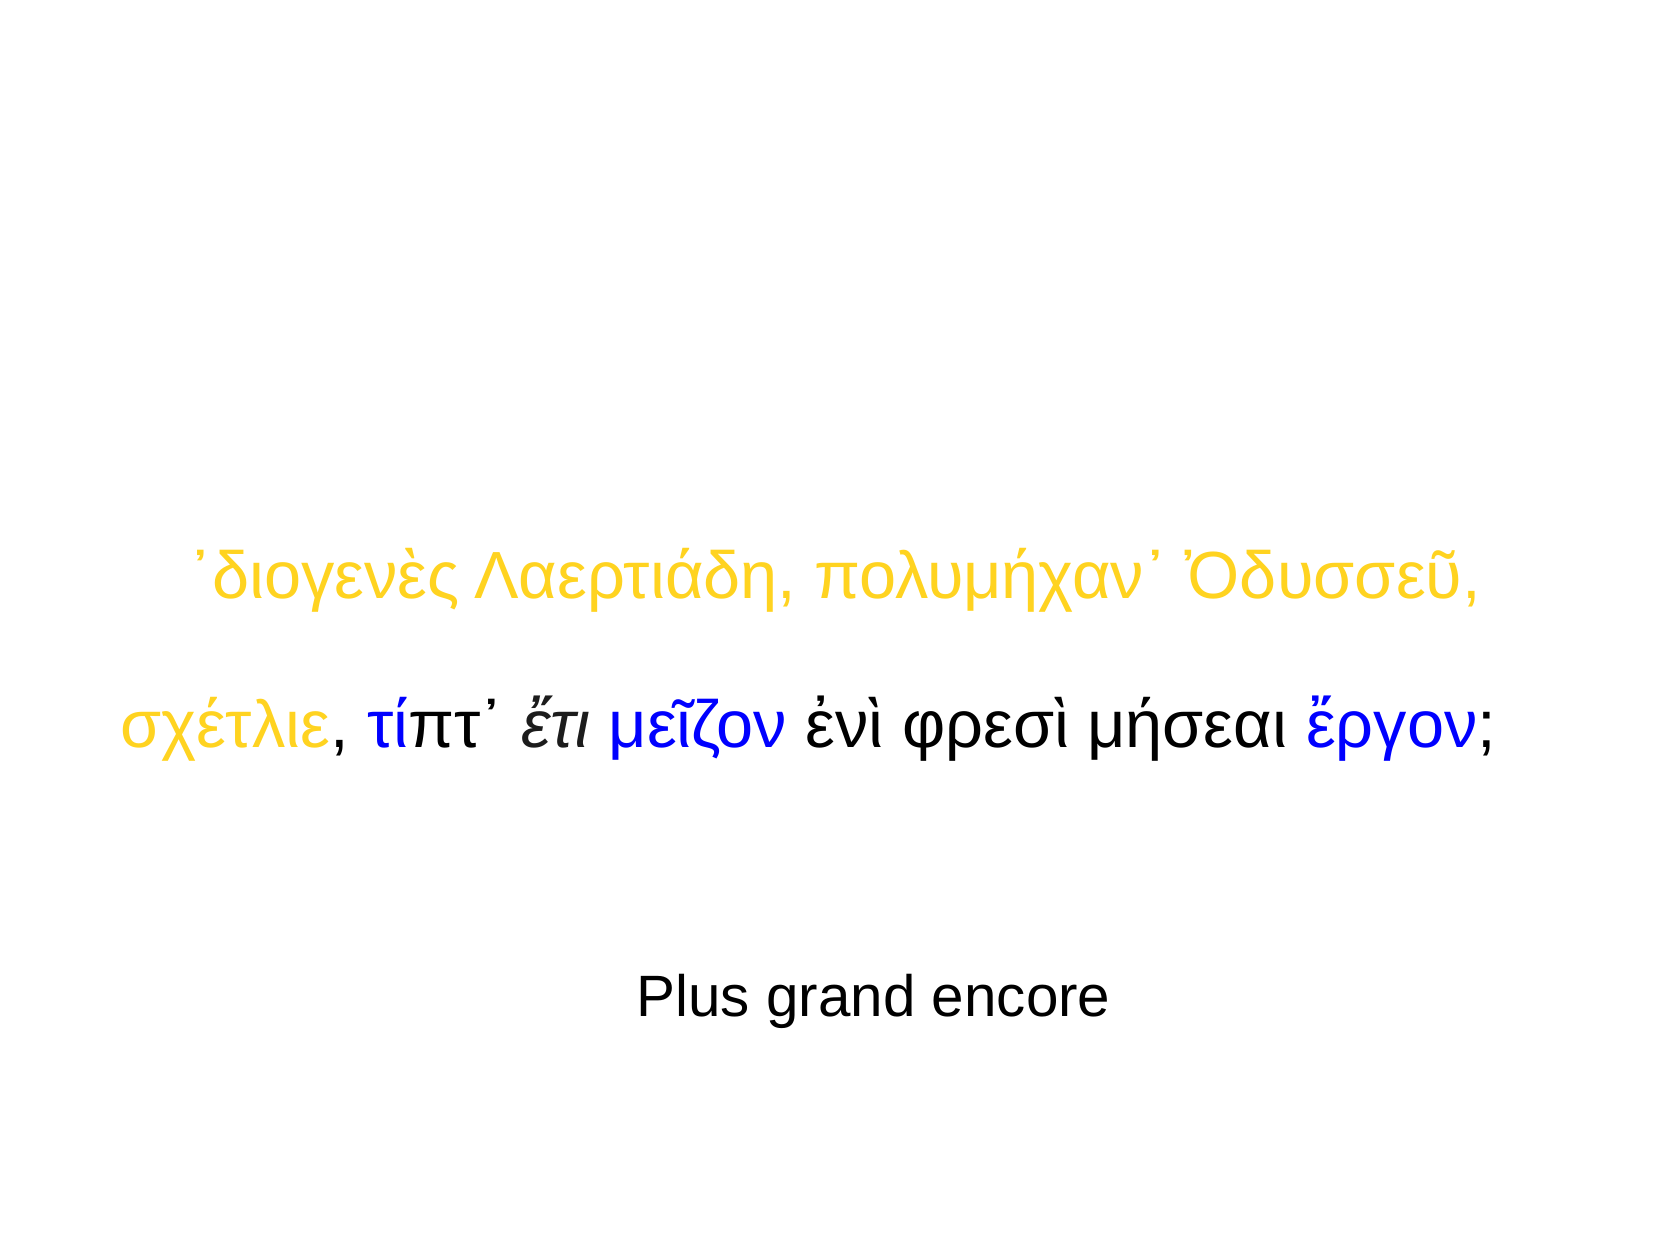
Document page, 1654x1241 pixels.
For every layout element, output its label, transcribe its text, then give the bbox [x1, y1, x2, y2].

subtitle ᾽διογενὲς Λαερτιάδη, πολυμήχαν᾽ Ὀδυσσεῦ, σχέτλιε, τίπτ᾽ ἔτι μεῖζον ἐνὶ φρεσὶ μήσεαι ἔργον; [82, 290, 1571, 1010]
text_box Plus grand encore [519, 956, 1229, 1037]
